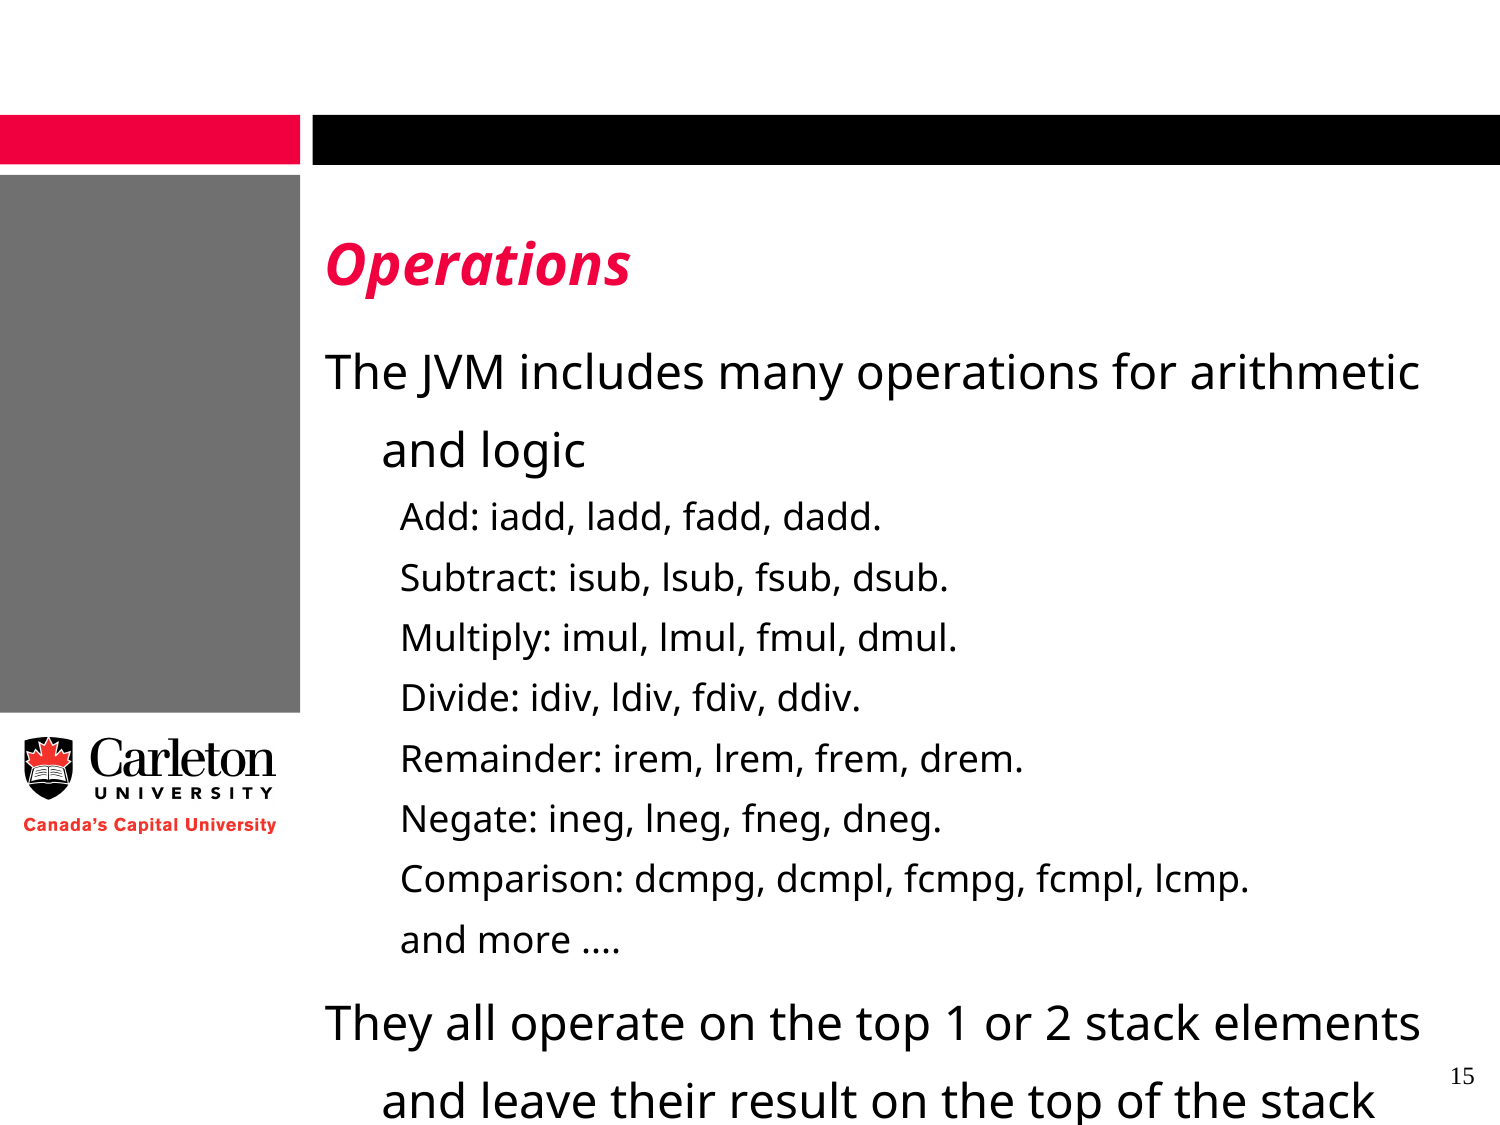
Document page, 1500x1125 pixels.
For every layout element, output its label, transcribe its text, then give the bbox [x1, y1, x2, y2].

title Operations [324, 194, 1450, 324]
list The JVM includes many operations for arithmetic and logic Add: iadd, ladd, fadd, dadd. Subtract: isub, lsub, fsub, dsub. Multiply: imul, lmul, fmul, dmul. Divide: idiv, ldiv, fdiv, ddiv. Remainder: irem, lrem, frem, drem. Negate: ineg, lneg, fneg, dneg. Comparison: dcmpg, dcmpl, fcmpg, fcmpl, lcmp. and more .... They all operate on the top 1 or 2 stack elements and leave their result on the top of the stack [324, 324, 1450, 1084]
picture [24, 737, 276, 834]
